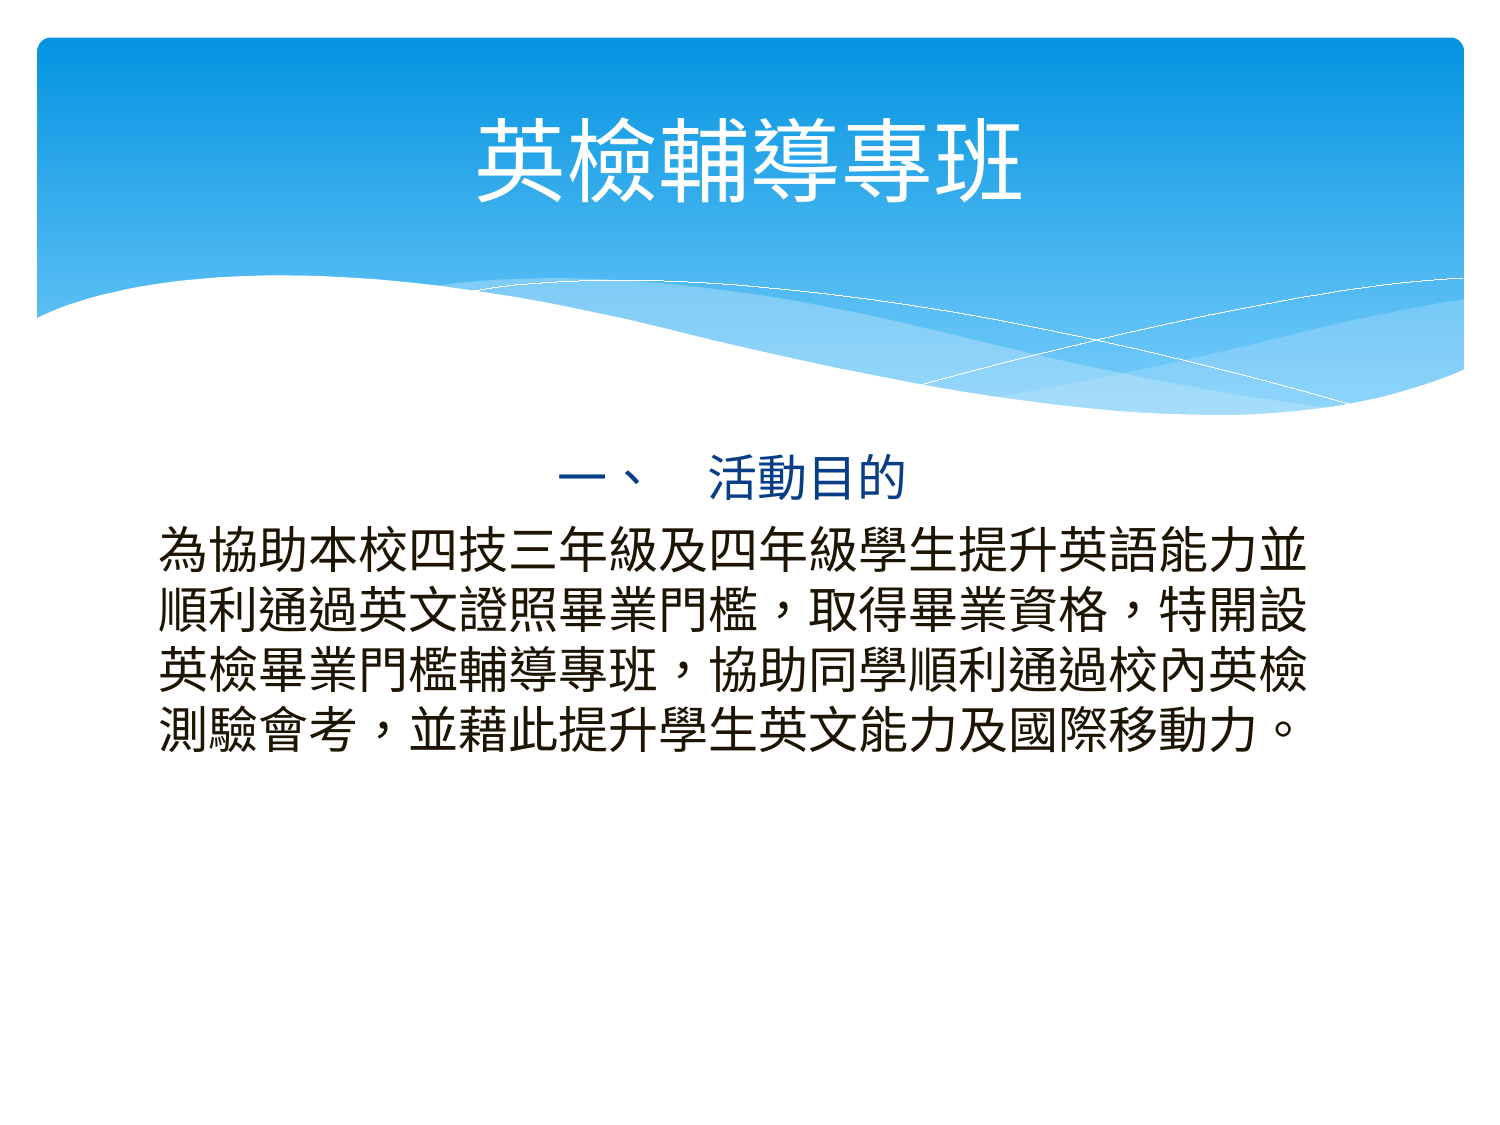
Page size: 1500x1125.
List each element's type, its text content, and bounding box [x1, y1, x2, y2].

title 英檢輔導專班 [75, 55, 1426, 262]
list 一、 活動目的 為協助本校四技三年級及四年級學生提升英語能力並順利通過英文證照畢業門檻，取得畢業資格，特開設英檢畢業門檻輔導專班，協助同學順利通過校內英檢測驗會考，並藉此提升學生英文能力及國際移動力。 [143, 438, 1359, 1005]
